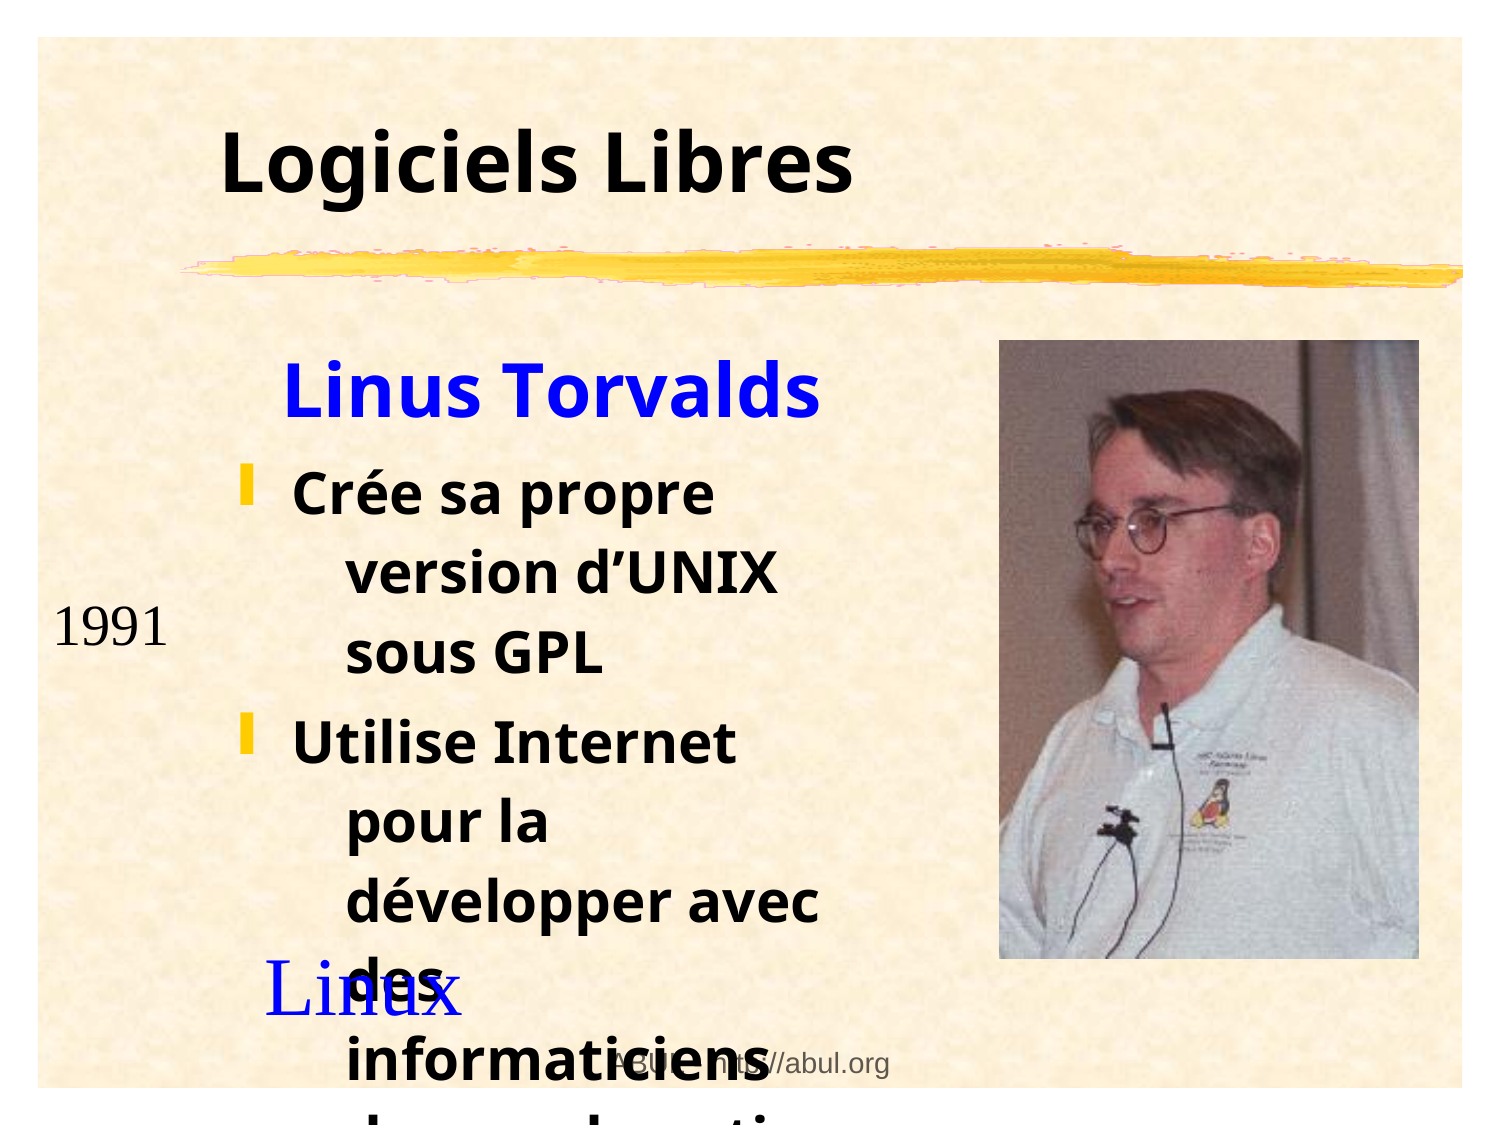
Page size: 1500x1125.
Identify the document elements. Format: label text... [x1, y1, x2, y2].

list Crée sa propre version d’UNIX sous GPL Utilise Internet pour la développer avec des informaticiens du monde entier [188, 444, 863, 948]
text_box 1991 [37, 585, 205, 682]
text_box Linus Torvalds [266, 329, 839, 458]
picture [37, 37, 1463, 1088]
picture [554, 1065, 565, 1074]
picture [434, 1064, 448, 1074]
text_box Linux [249, 933, 582, 1064]
title Logiciels Libres [203, 72, 1312, 248]
